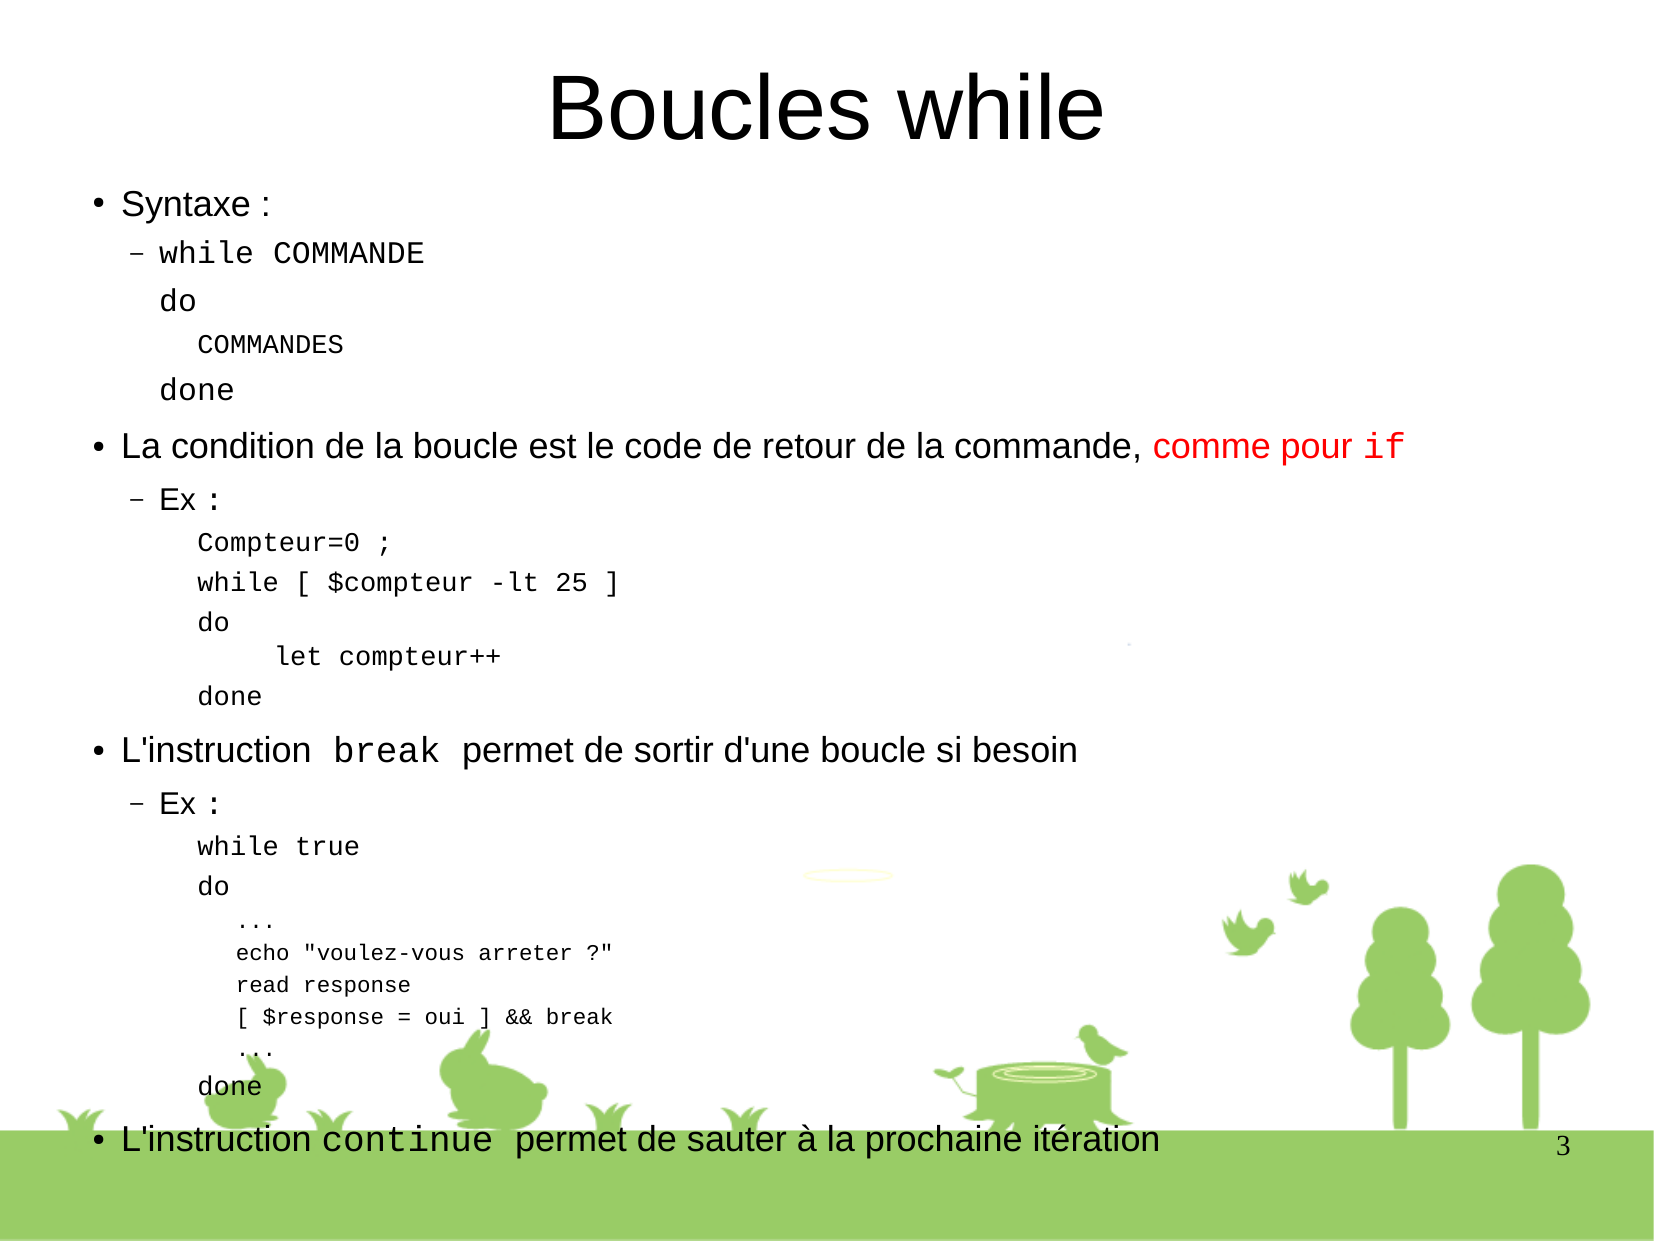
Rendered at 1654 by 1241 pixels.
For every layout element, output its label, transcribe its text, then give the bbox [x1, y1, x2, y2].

title Boucles while [82, 49, 1571, 166]
list Syntaxe : while COMMANDE do COMMANDES done La condition de la boucle est le code de retour de la commande, comme pour if Ex : Compteur=0 ; while [ $compteur -lt 25 ] do let compteur++ done L'instruction break permet de sortir d'une boucle si besoin Ex : while true do ... echo "voulez-vous arreter ?" read response [ $response = oui ] && break ... done L'instruction continue permet de sauter à la prochaine itération [82, 183, 1538, 1170]
picture [0, 0, 1654, 1241]
